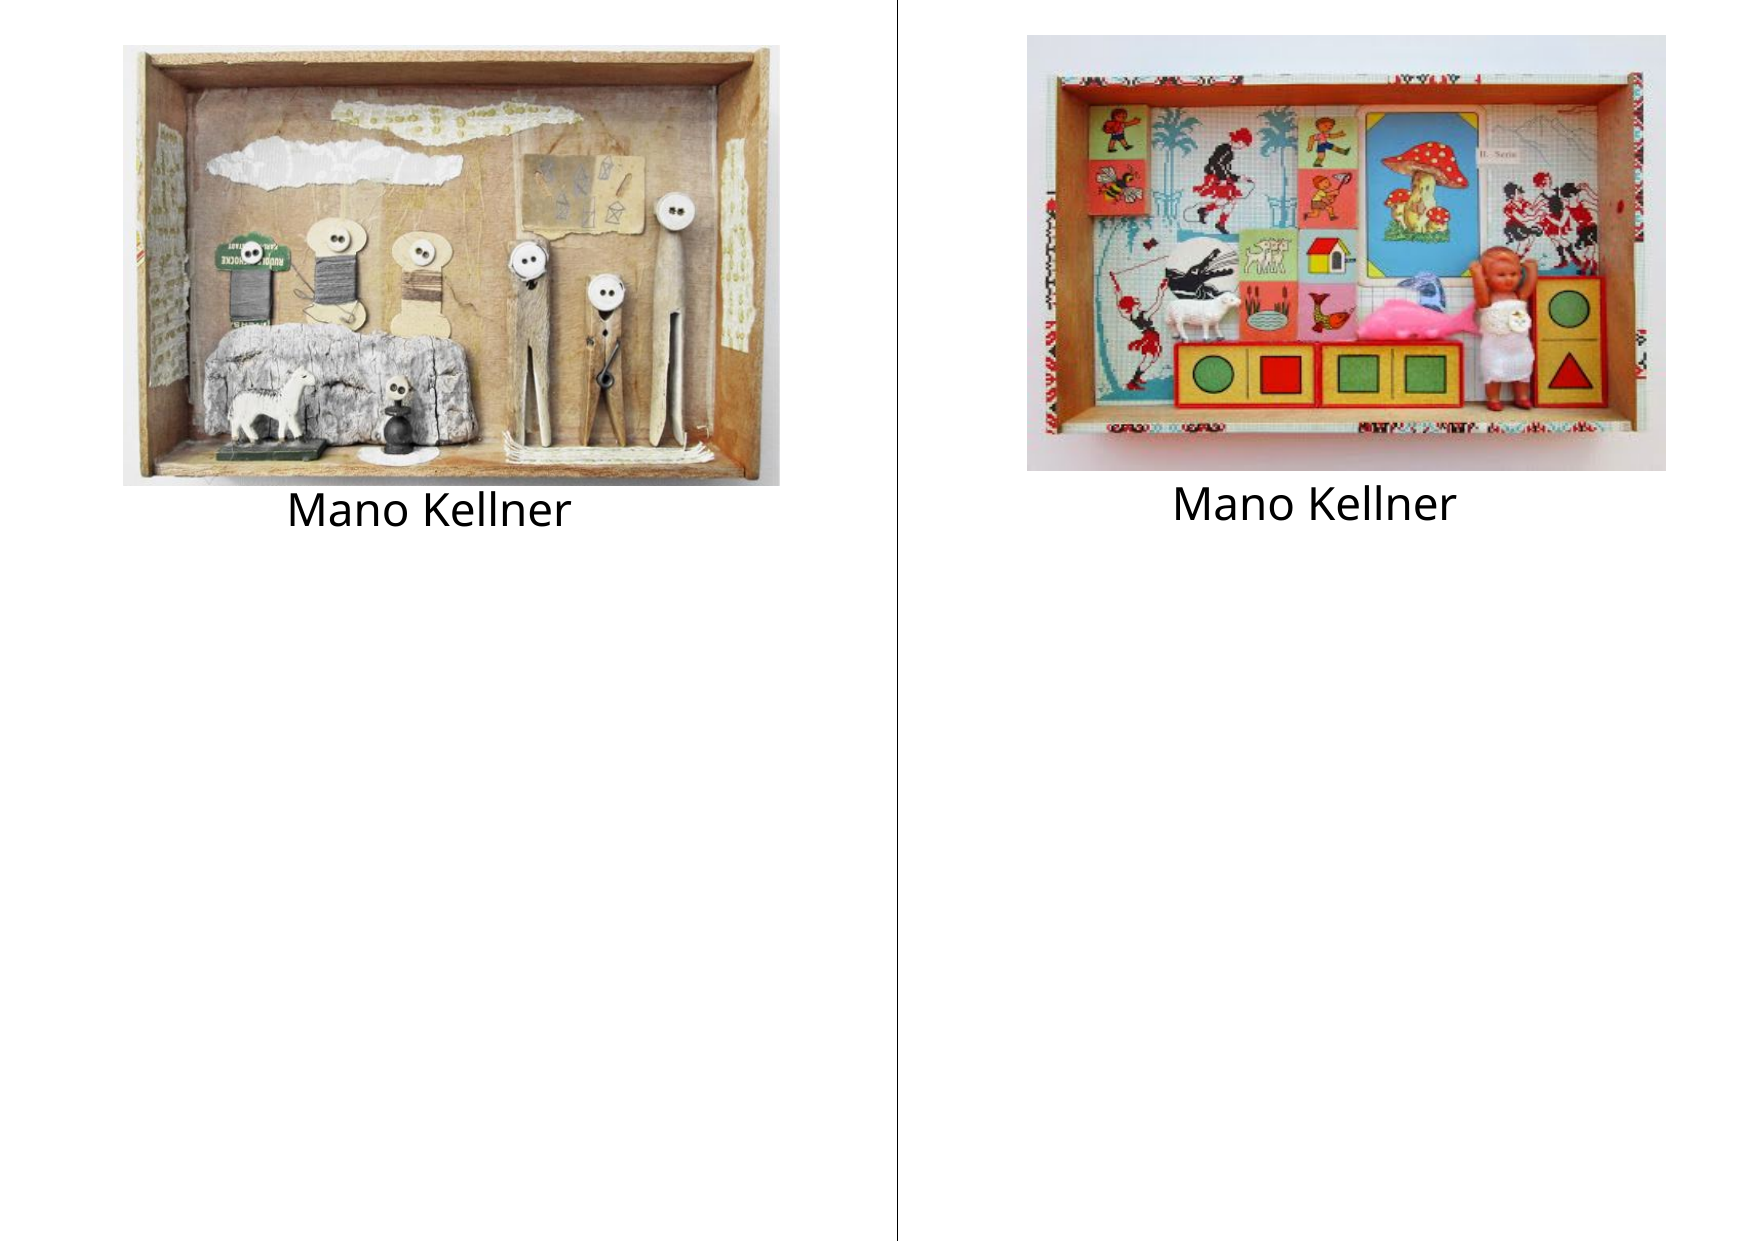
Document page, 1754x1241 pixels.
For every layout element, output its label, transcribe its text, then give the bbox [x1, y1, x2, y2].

picture [123, 45, 780, 486]
picture [1027, 35, 1666, 471]
text_box Mano Kellner [271, 486, 733, 544]
text_box Mano Kellner [1157, 471, 1517, 538]
